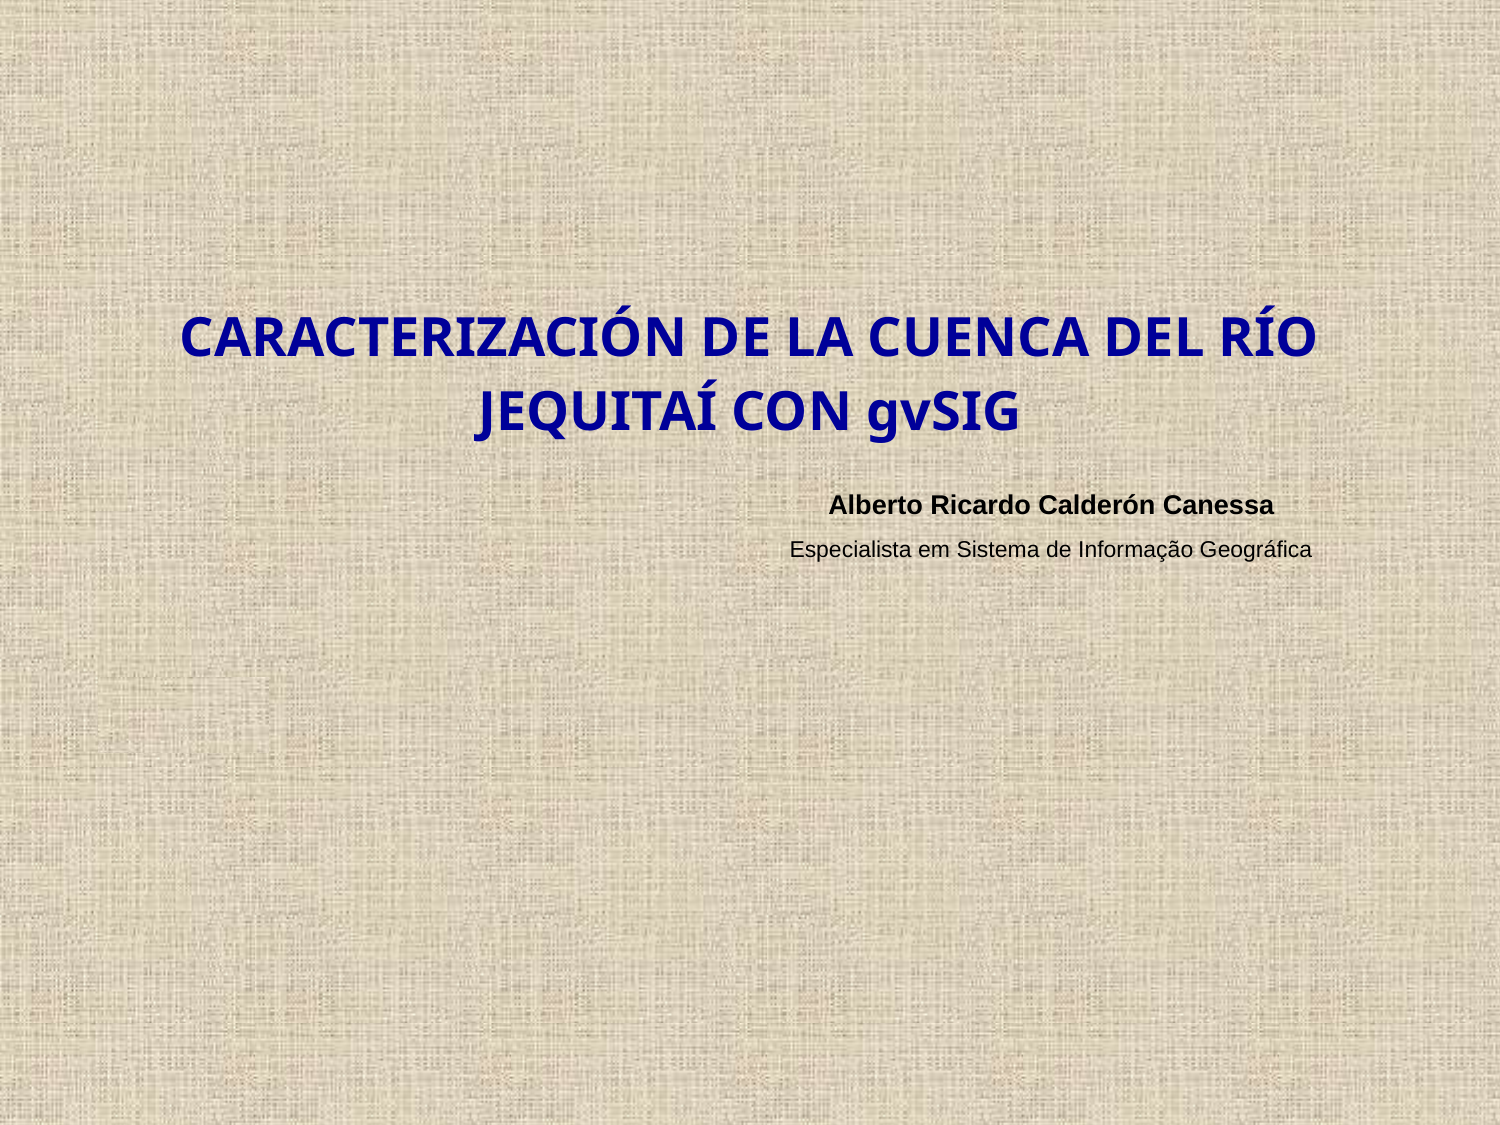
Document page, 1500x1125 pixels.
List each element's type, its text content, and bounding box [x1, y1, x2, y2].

text_box Alberto Ricardo Calderón Canessa Especialista em Sistema de Informação Geográfica [773, 481, 1329, 571]
picture [0, 0, 1500, 1125]
text_box CARACTERIZACIÓN DE LA CUENCA DEL RÍO JEQUITAÍ CON gvSIG [129, 290, 1371, 455]
